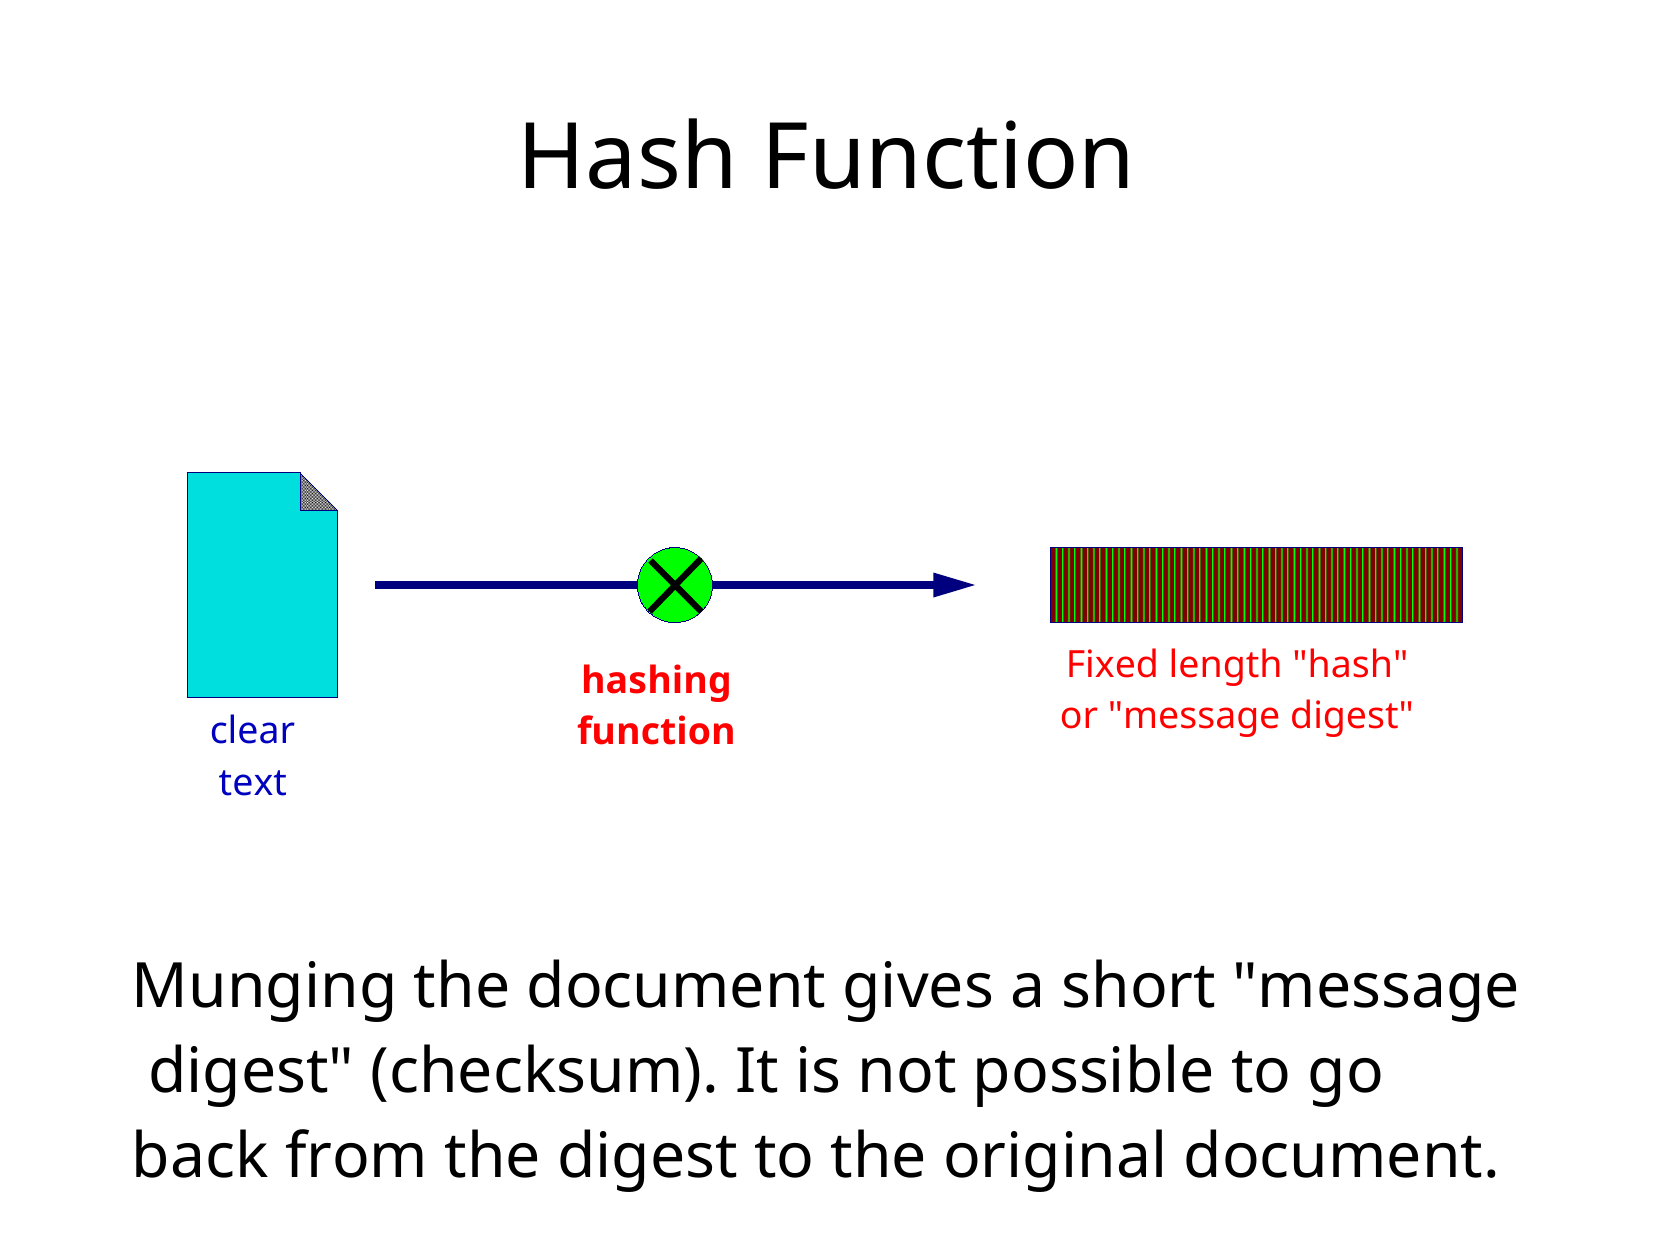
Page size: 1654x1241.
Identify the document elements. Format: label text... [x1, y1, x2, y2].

text_box clear text [209, 703, 296, 807]
text_box [187, 472, 338, 698]
text_box Fixed length "hash" or "message digest" [1059, 637, 1415, 740]
text_box [1050, 547, 1463, 623]
text_box [681, 561, 713, 609]
text_box Munging the document gives a short "message digest" (checksum). It is not possible to go back from the digest to the original document. [131, 941, 1522, 1197]
text_box hashing function [577, 653, 737, 756]
title Hash Function [82, 49, 1571, 257]
text_box [637, 547, 699, 623]
